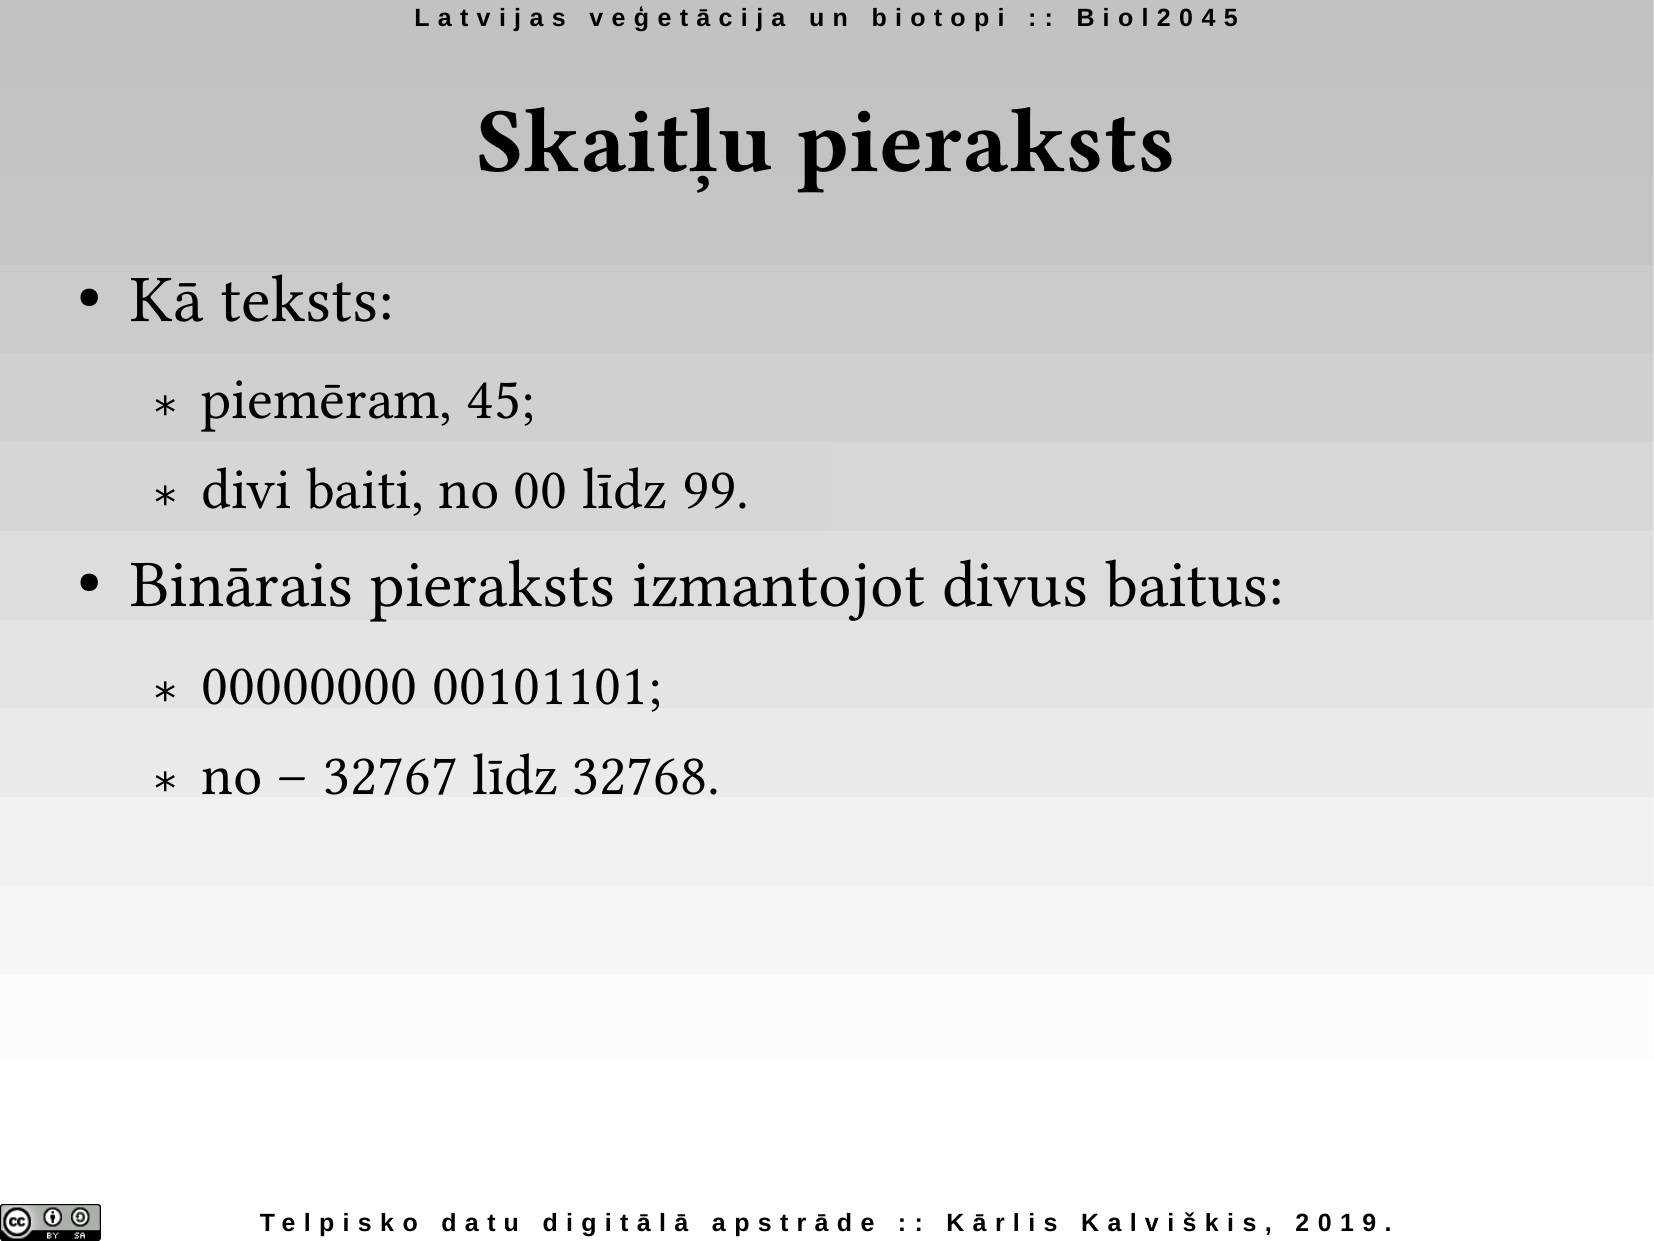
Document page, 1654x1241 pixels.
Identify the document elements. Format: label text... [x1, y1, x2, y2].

list Kā teksts: piemēram, 45; divi baiti, no 00 līdz 99. Binārais pieraksts izmantojot divus baitus: 00000000 00101101; no – 32767 līdz 32768. [59, 261, 1596, 1189]
picture [0, 0, 1654, 1241]
title Skaitļu pieraksts [59, 37, 1596, 246]
